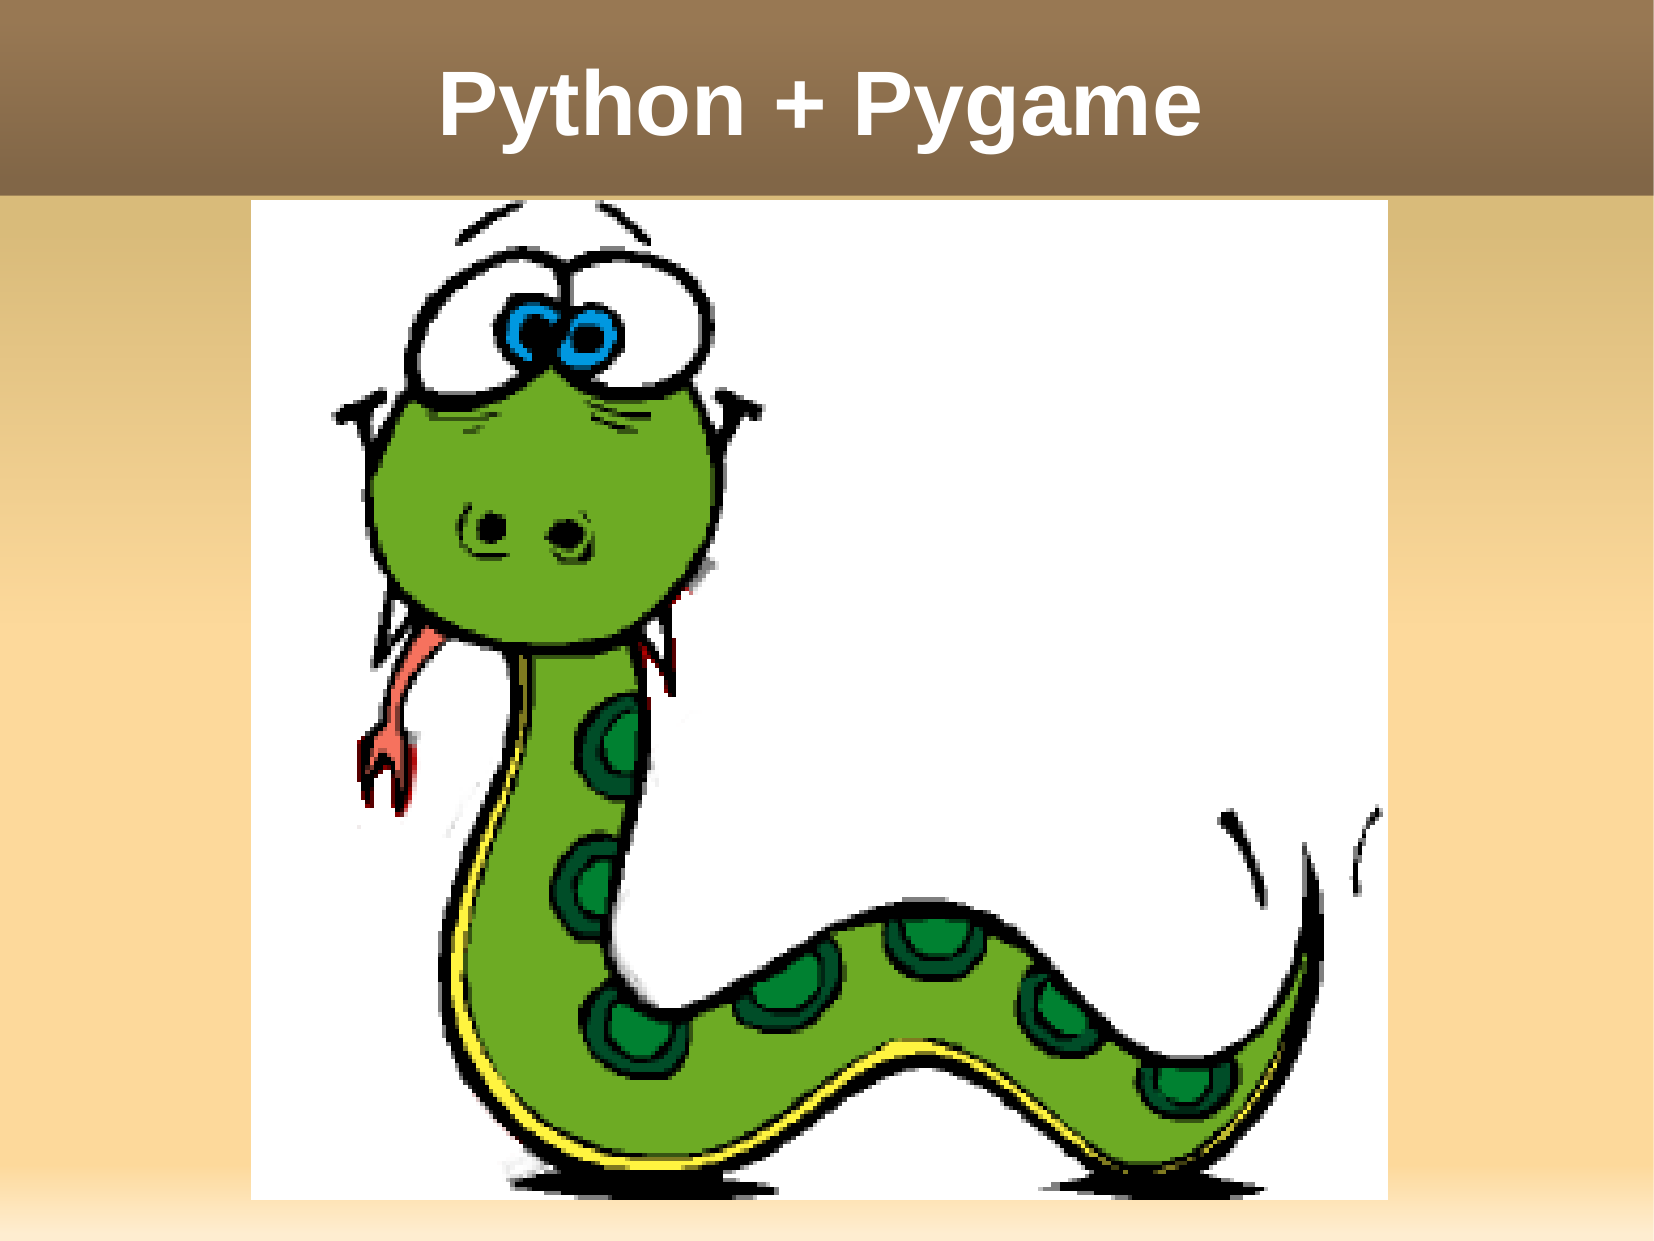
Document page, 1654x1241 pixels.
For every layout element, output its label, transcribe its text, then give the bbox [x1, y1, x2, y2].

picture [0, 0, 1654, 1241]
title Python + Pygame [76, 0, 1565, 208]
